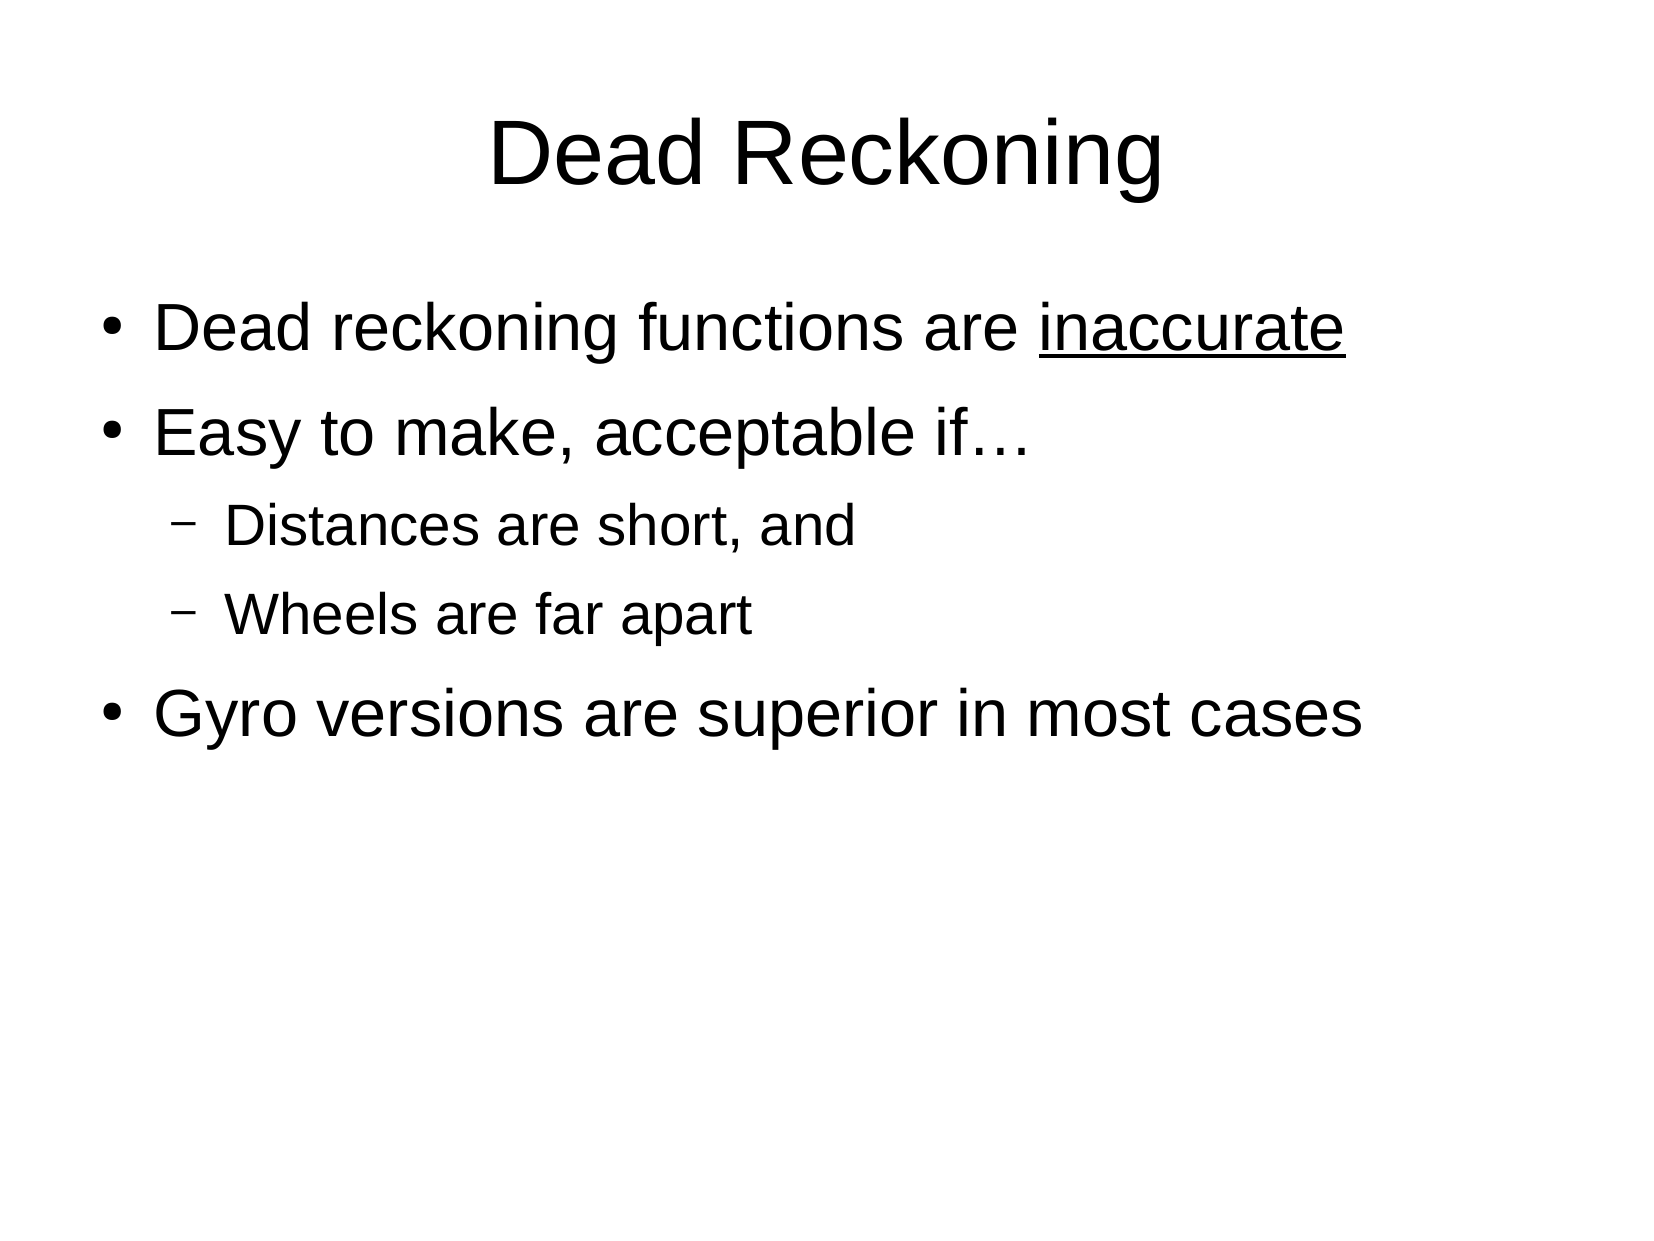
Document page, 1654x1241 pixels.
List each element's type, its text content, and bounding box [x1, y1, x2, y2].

title Dead Reckoning [82, 49, 1571, 257]
list Dead reckoning functions are inaccurate Easy to make, acceptable if… Distances are short, and Wheels are far apart Gyro versions are superior in most cases [82, 290, 1571, 1010]
